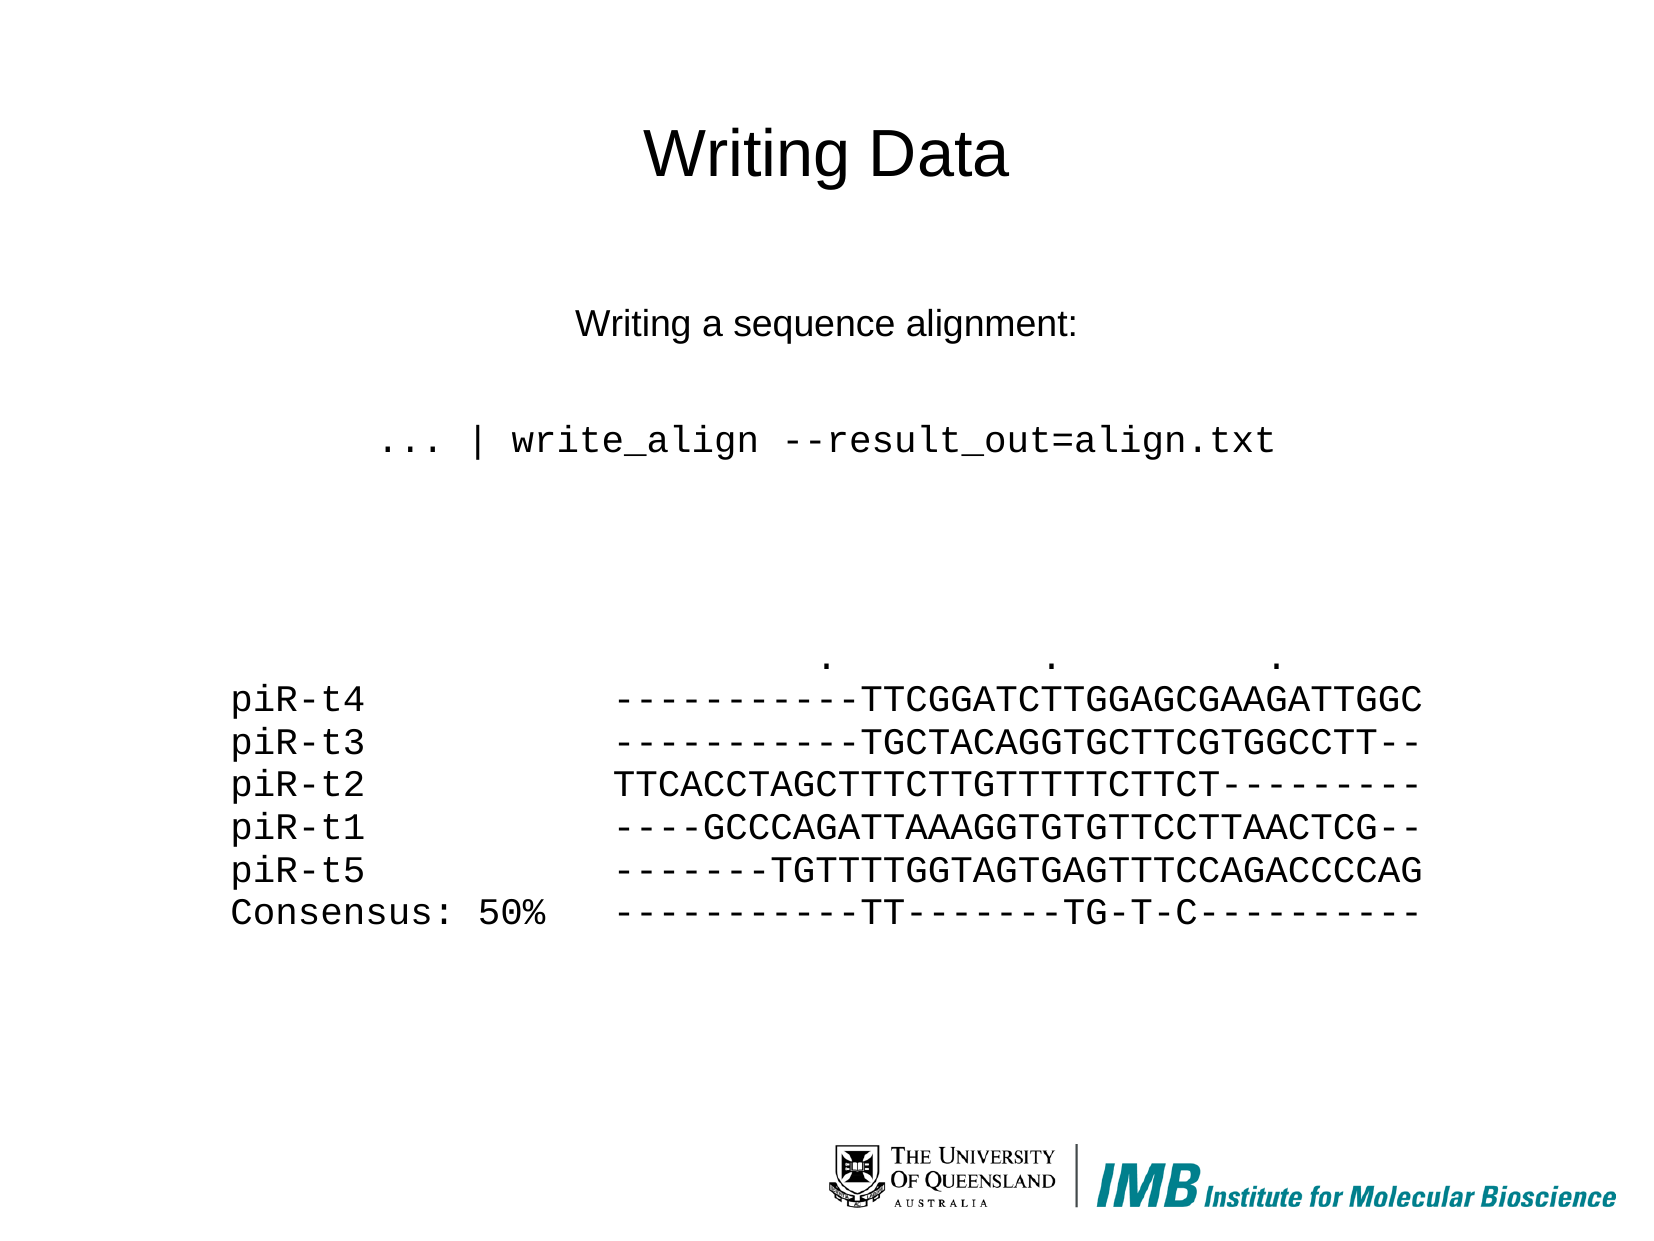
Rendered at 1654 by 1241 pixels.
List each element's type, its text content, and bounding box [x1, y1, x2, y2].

text_box Writing a sequence alignment: [560, 295, 1093, 353]
picture [826, 1142, 1618, 1211]
text_box ... | write_align --result_out=align.txt [361, 413, 1315, 471]
title Writing Data [82, 56, 1571, 250]
text_box . . . piR-t4 -----------TTCGGATCTTGGAGCGAAGATTGGC piR-t3 -----------TGCTACAGGTGCTTCGTGGCCTT-- piR-t2 TTCACCTAGCTTTCTTGTTTTTCTTCT--------- piR-t1 ----GCCCAGATTAAAGGTGTGTTCCTTAACTCG-- piR-t5 -------TGTTTTGGTAGTGAGTTTCCAGACCCCAG Consensus: 50% -----------TT-------TG-T-C---------- [215, 630, 1438, 945]
